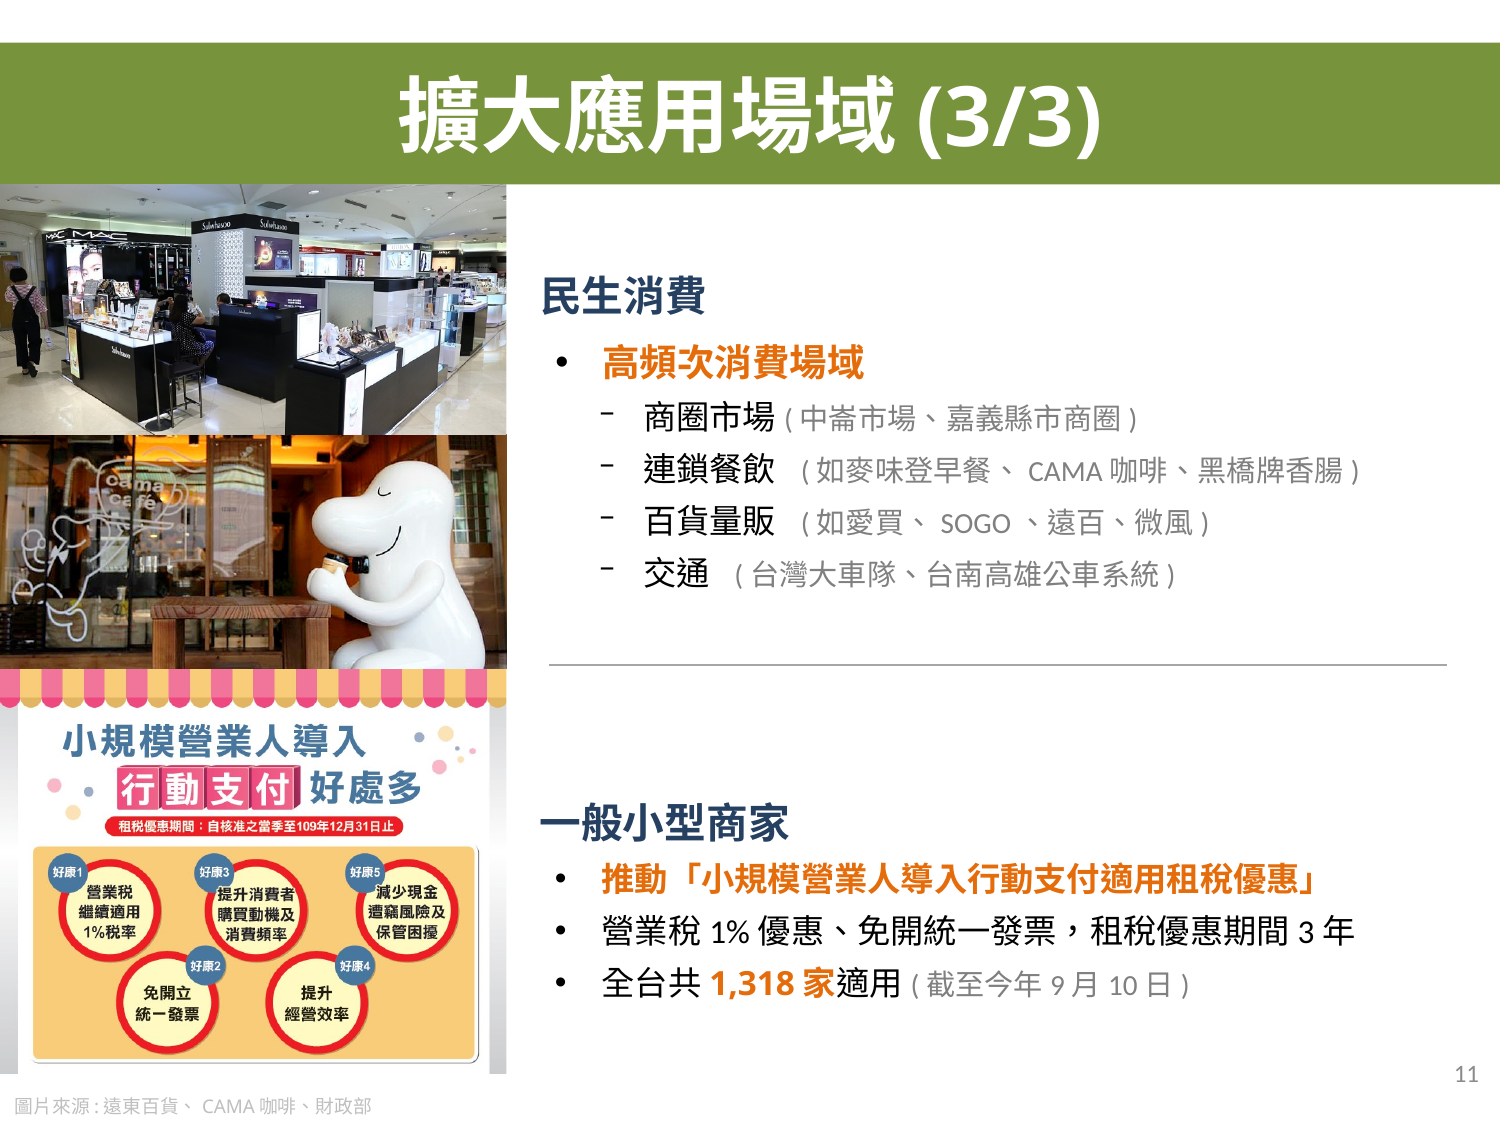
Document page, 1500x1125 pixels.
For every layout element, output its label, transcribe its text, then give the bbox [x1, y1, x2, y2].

text_box 一般小型商家 推動「小規模營業人導入行動支付適用租稅優惠」 營業稅1%優惠、免開統一發票，租稅優惠期間3年 全台共1,318家適用(截至今年9月10日) [524, 773, 1499, 1010]
text_box 圖片來源:遠東百貨、CAMA咖啡、財政部 [0, 1087, 485, 1125]
text_box 民生消費 高頻次消費場域 商圈市場(中崙市場、嘉義縣市商圈) 連鎖餐飲 (如麥味登早餐、CAMA咖啡、黑橋牌香腸) 百貨量販 (如愛買、SOGO、遠百、微風) 交通 (台灣大車隊、台南高雄公車系統) [525, 247, 1471, 600]
text_box 擴大應用場域(3/3) [0, 42, 1500, 185]
slide_number <編號> [1144, 1042, 1495, 1103]
picture [0, 184, 507, 1074]
